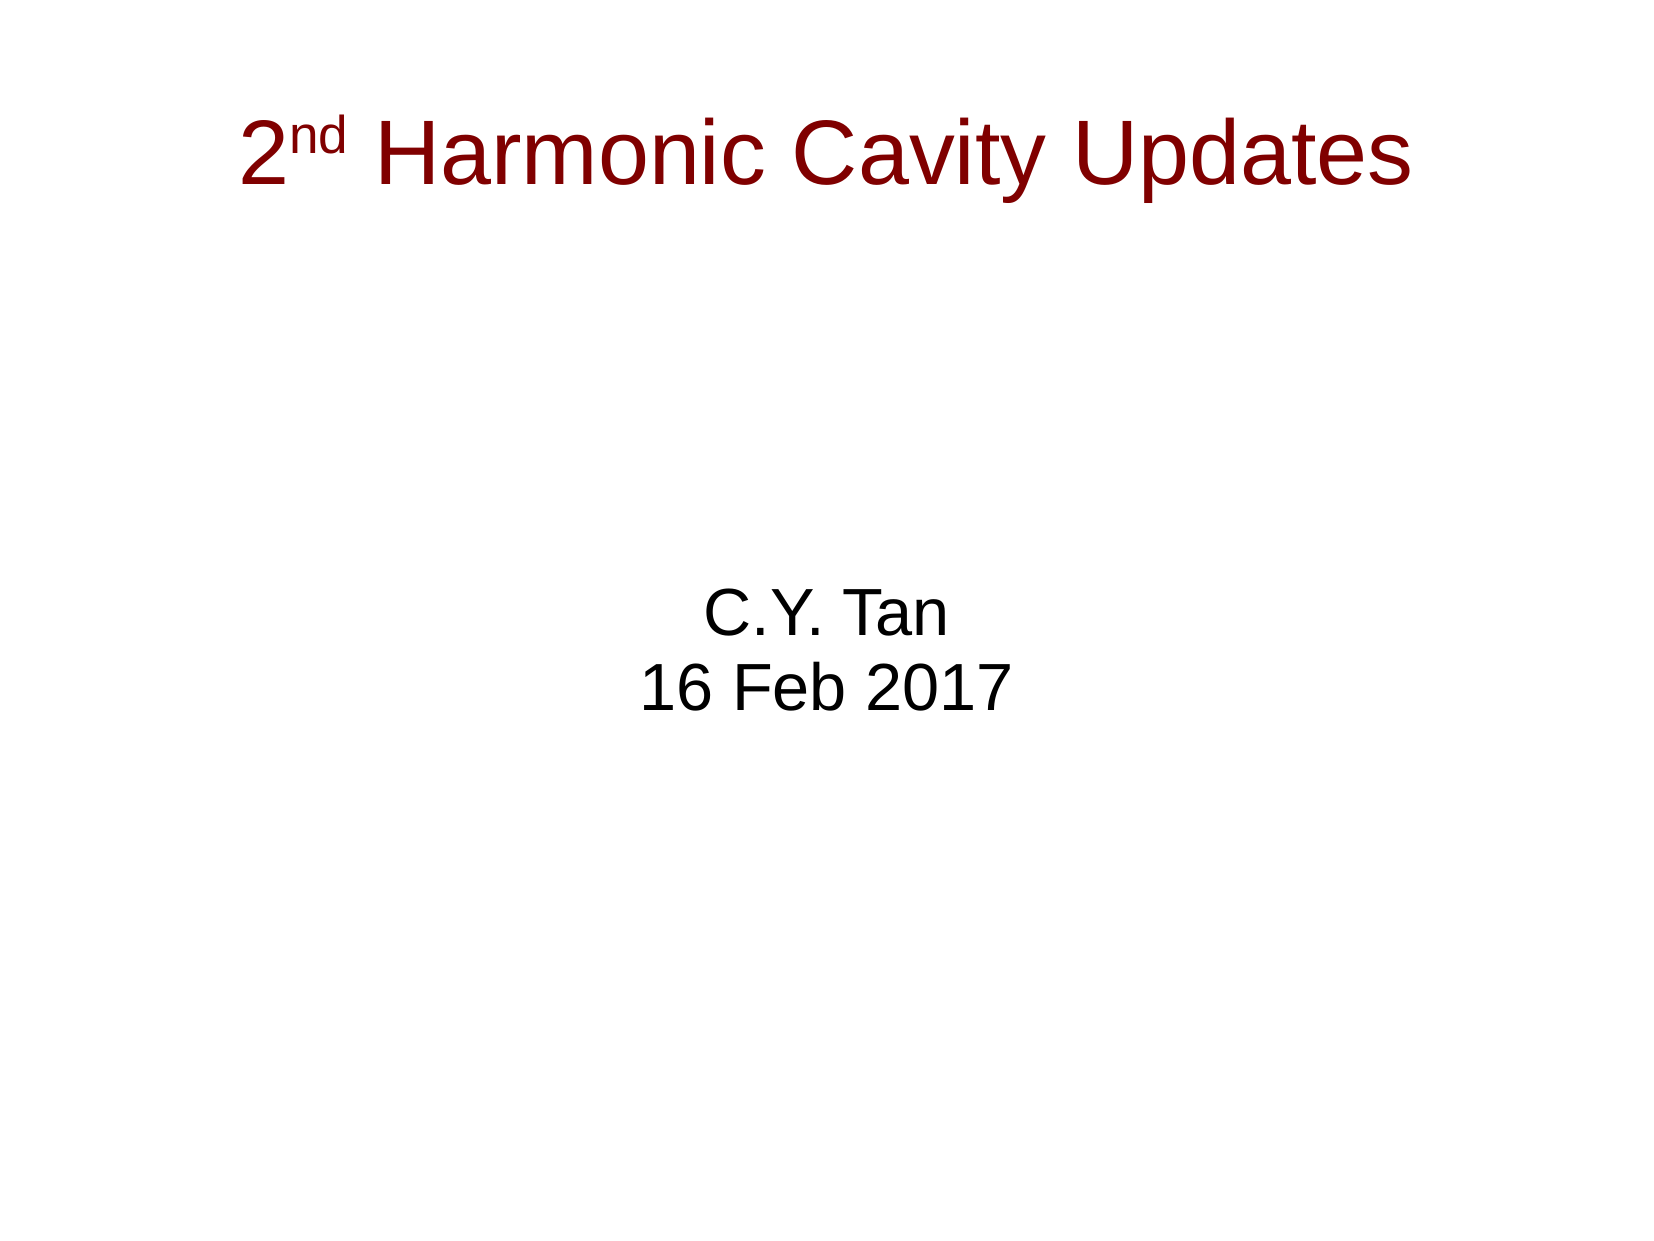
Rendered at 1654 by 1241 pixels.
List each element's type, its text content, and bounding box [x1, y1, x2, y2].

subtitle C.Y. Tan 16 Feb 2017 [82, 290, 1571, 1010]
title 2nd Harmonic Cavity Updates [82, 49, 1571, 257]
